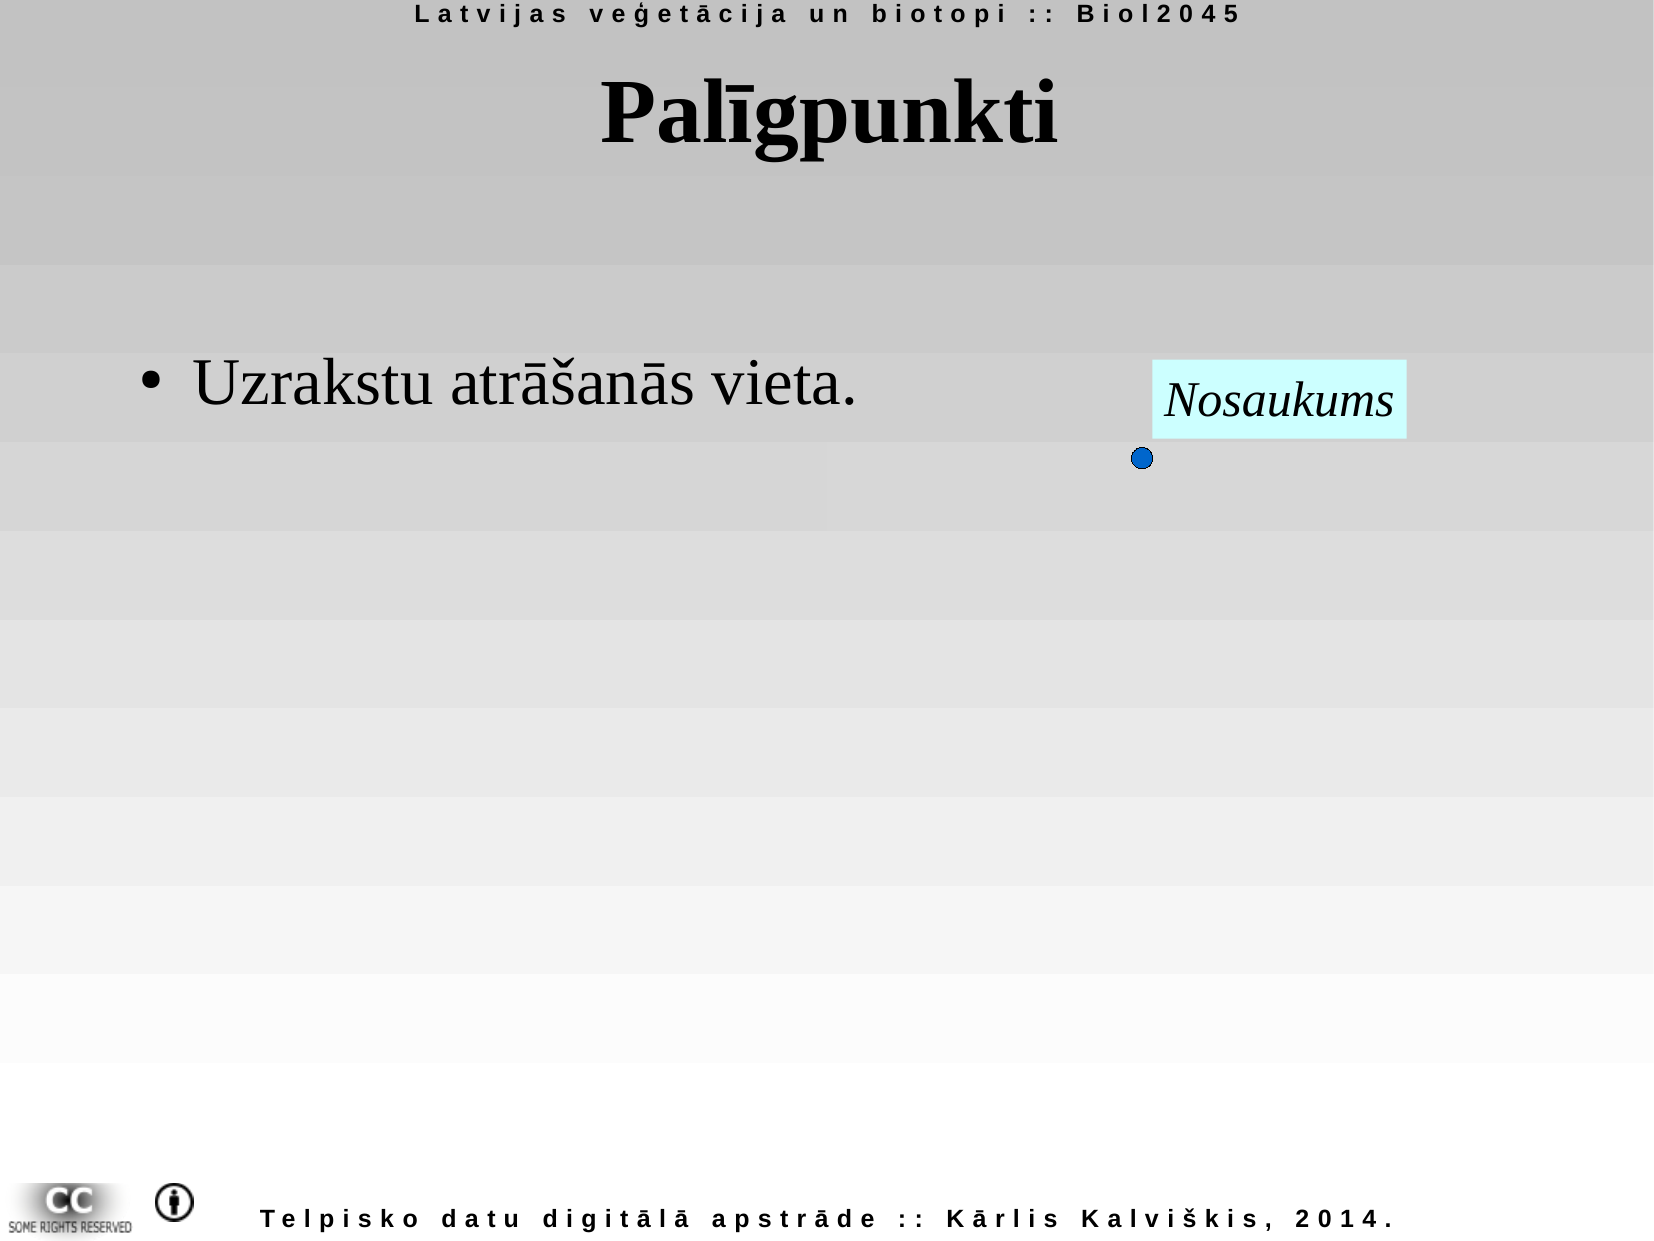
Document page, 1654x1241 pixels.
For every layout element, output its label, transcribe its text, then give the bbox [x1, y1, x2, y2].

text_box [1131, 447, 1153, 469]
list Uzrakstu atrāšanās vieta. [121, 344, 1534, 1127]
title Palīgpunkti [34, 61, 1626, 296]
picture [0, 0, 1654, 1241]
text_box Nosaukums [1152, 359, 1407, 439]
